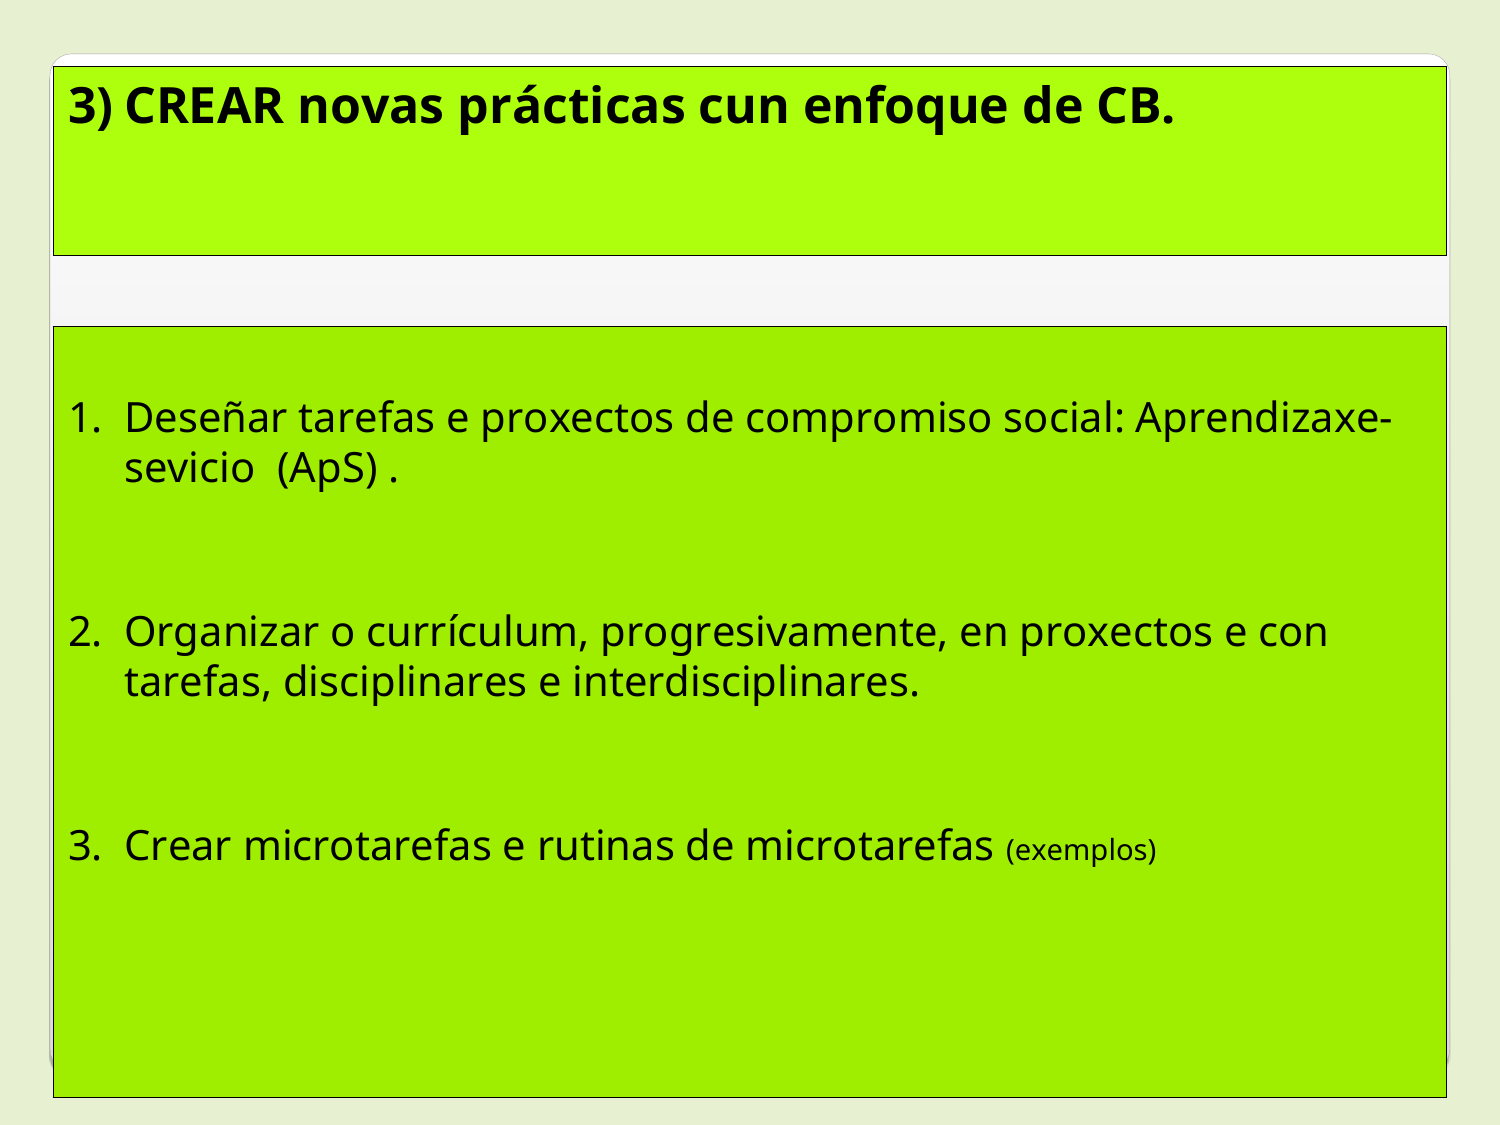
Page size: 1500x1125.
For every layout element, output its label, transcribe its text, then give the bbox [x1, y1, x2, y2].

table_header Deseñar tarefas e proxectos de compromiso social: Aprendizaxe-sevicio (ApS) . Organizar o currículum, progresivamente, en proxectos e con tarefas, disciplinares e interdisciplinares. Crear microtarefas e rutinas de microtarefas (exemplos) [54, 327, 1446, 1097]
table_header CREAR novas prácticas cun enfoque de CB. [54, 67, 1446, 255]
